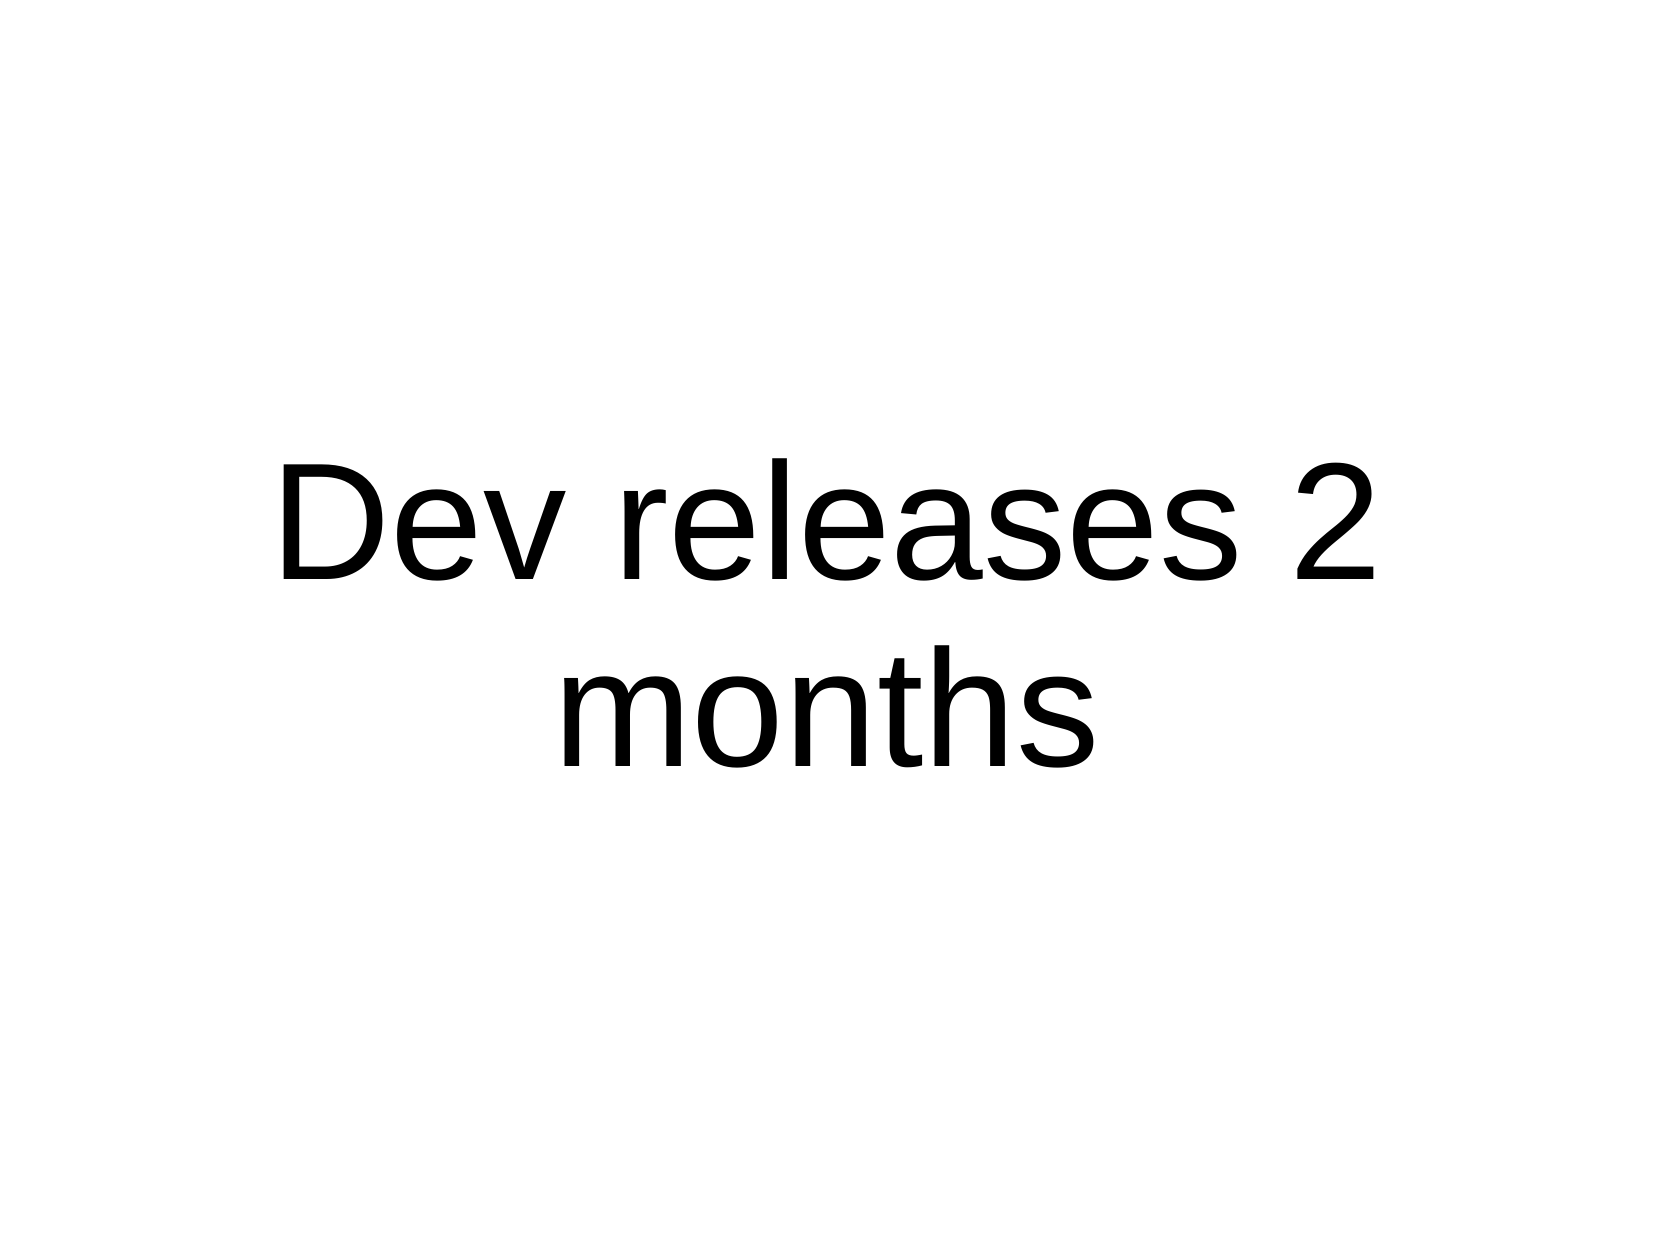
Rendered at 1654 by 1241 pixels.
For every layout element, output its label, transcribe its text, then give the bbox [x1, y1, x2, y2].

title Dev releases 2 months [82, 56, 1571, 1174]
